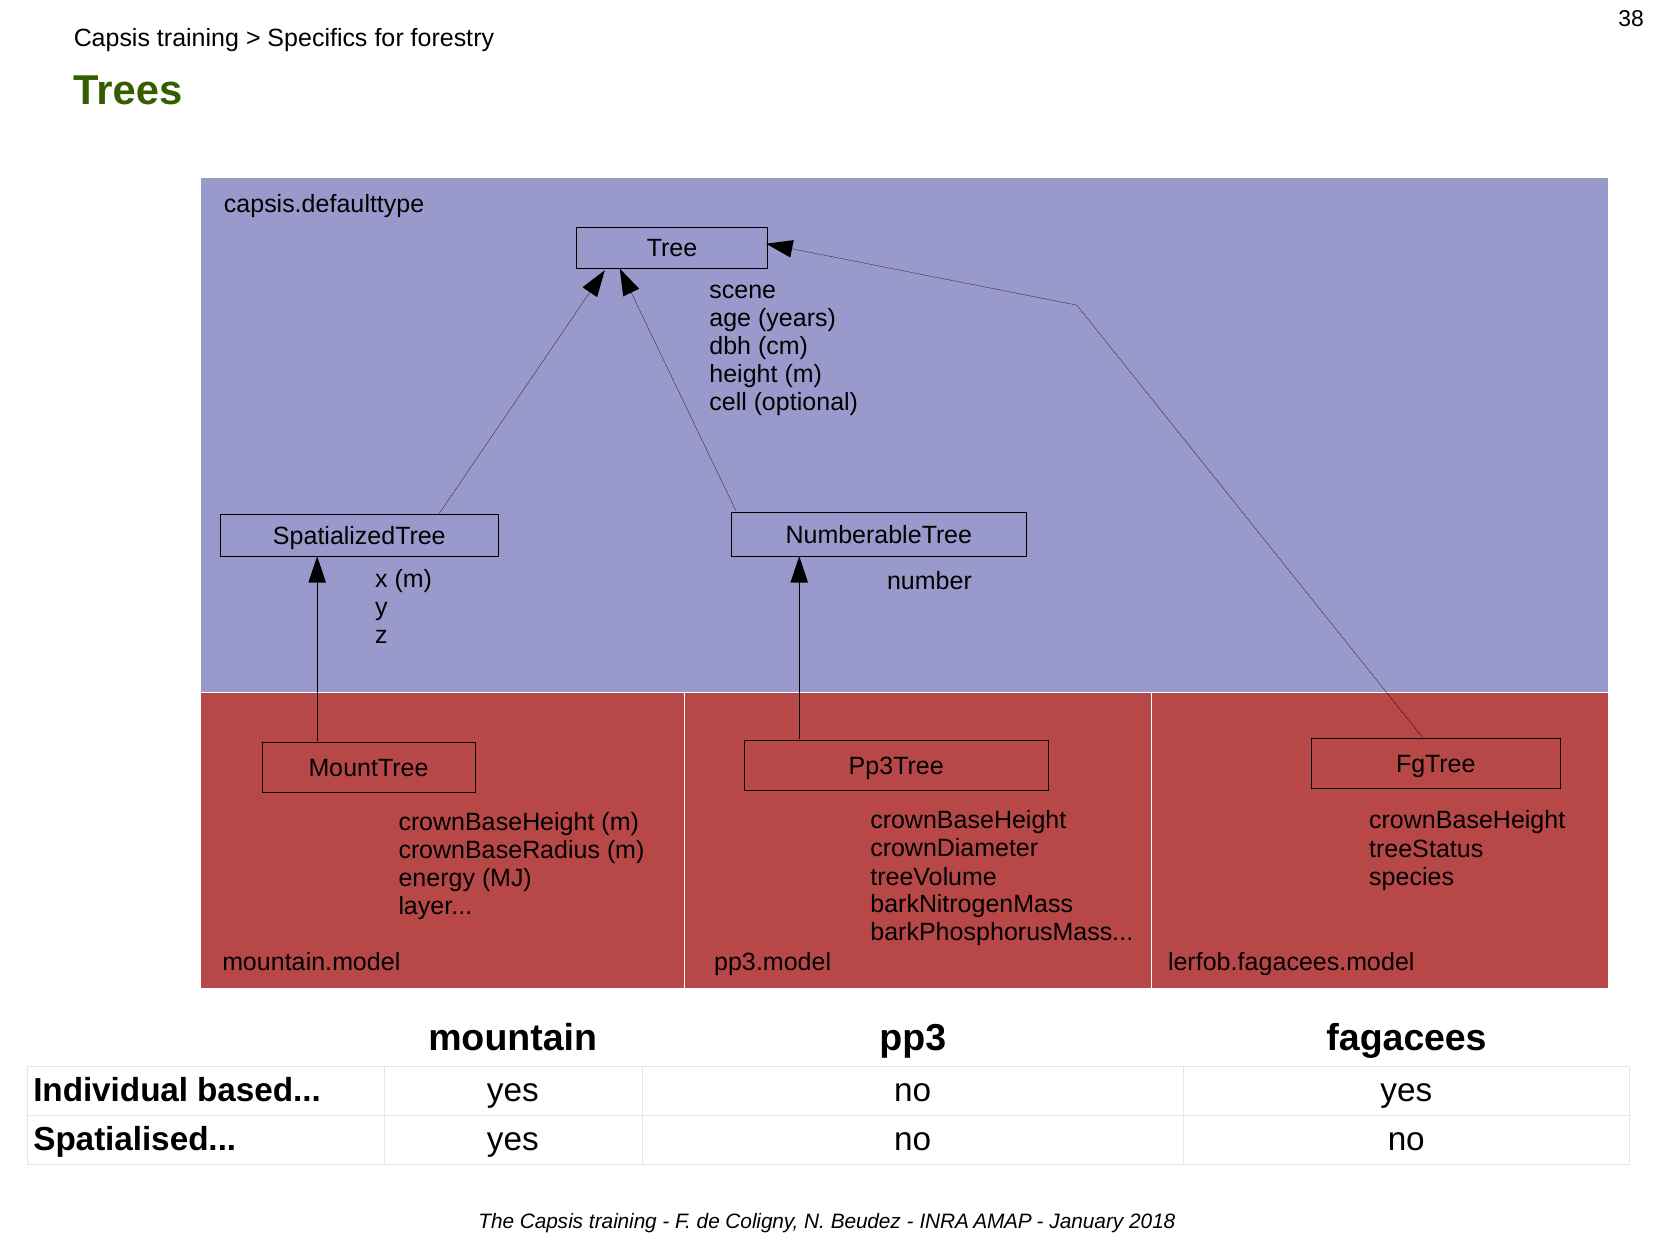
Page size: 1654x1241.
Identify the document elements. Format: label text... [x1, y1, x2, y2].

text_box Tree [576, 227, 768, 269]
text_box number [872, 559, 1032, 603]
table_cell Spatialised... [28, 1116, 384, 1164]
text_box NumberableTree [731, 512, 1027, 557]
text_box crownBaseHeight treeStatus species [1354, 798, 1606, 899]
text_box crownBaseHeight (m) crownBaseRadius (m) energy (MJ) layer... [383, 800, 684, 929]
table_cell yes [1184, 1067, 1629, 1115]
text_box scene age (years) dbh (cm) height (m) cell (optional) [694, 268, 921, 425]
text_box Capsis training > Specifics for forestry [59, 16, 1004, 60]
text_box [200, 177, 1609, 989]
text_box MountTree [262, 742, 476, 793]
text_box Pp3Tree [744, 740, 1049, 791]
table_header pp3 [642, 1008, 1184, 1066]
table_cell no [643, 1116, 1183, 1164]
text_box crownBaseHeight crownDiameter treeVolume barkNitrogenMass barkPhosphorusMass... [855, 798, 1151, 955]
table_header [27, 1008, 384, 1066]
table_cell yes [385, 1116, 642, 1164]
text_box capsis.defaulttype [209, 182, 534, 226]
text_box x (m) y z [360, 557, 467, 658]
text_box pp3.model [699, 940, 1089, 984]
table_cell Individual based... [28, 1067, 384, 1115]
table_header fagacees [1184, 1008, 1629, 1066]
text_box SpatializedTree [220, 514, 499, 557]
table_cell no [1184, 1116, 1629, 1164]
text_box mountain.model [207, 940, 564, 984]
table_header mountain [384, 1008, 642, 1066]
text_box lerfob.fagacees.model [1153, 940, 1496, 984]
table_cell no [643, 1067, 1183, 1115]
text_box The Capsis training - F. de Coligny, N. Beudez - INRA AMAP - January 2018 [0, 1202, 1654, 1241]
text_box Trees [58, 59, 1151, 122]
text_box FgTree [1311, 738, 1561, 789]
table_cell yes [385, 1067, 642, 1115]
